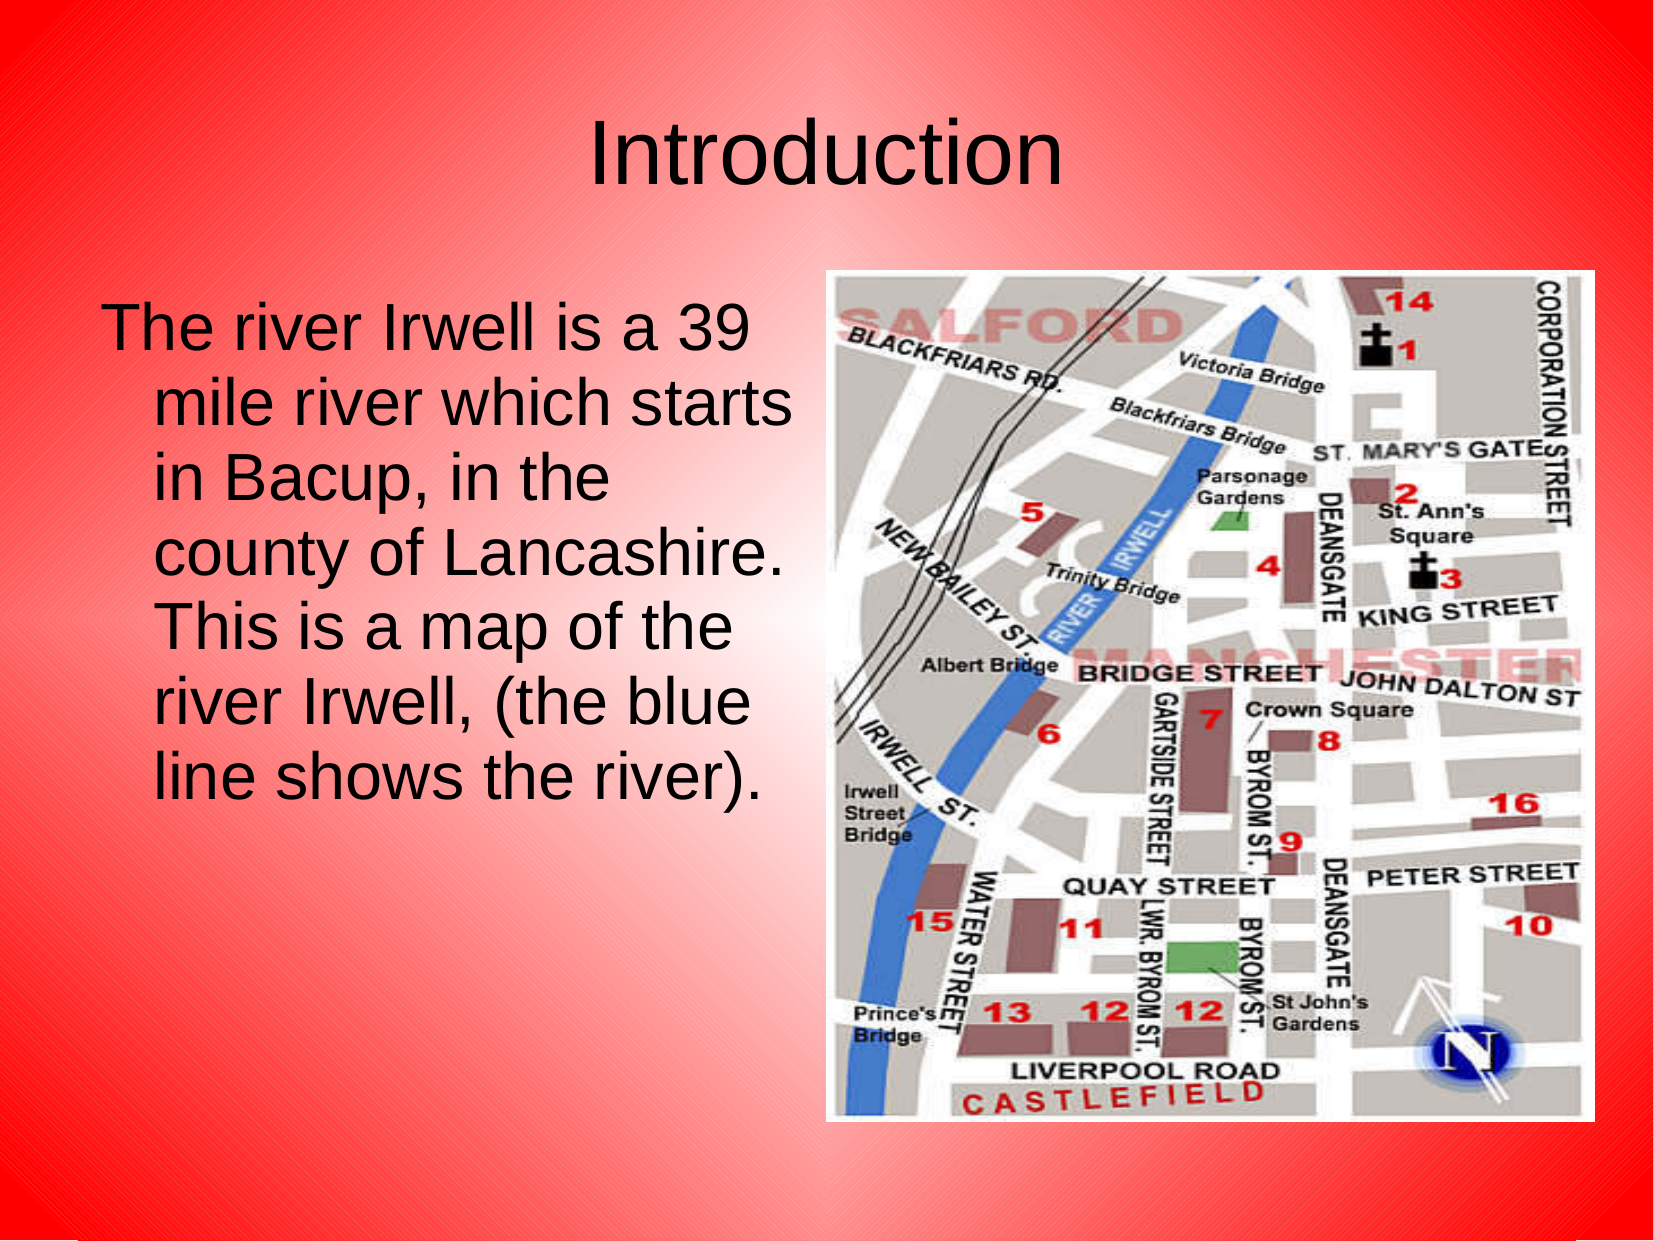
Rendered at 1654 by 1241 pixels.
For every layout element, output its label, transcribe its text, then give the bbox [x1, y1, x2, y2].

picture [826, 270, 1595, 1123]
title Introduction [82, 49, 1571, 257]
list The river Irwell is a 39 mile river which starts in Bacup, in the county of Lancashire. This is a map of the river Irwell, (the blue line shows the river). [82, 290, 809, 1109]
